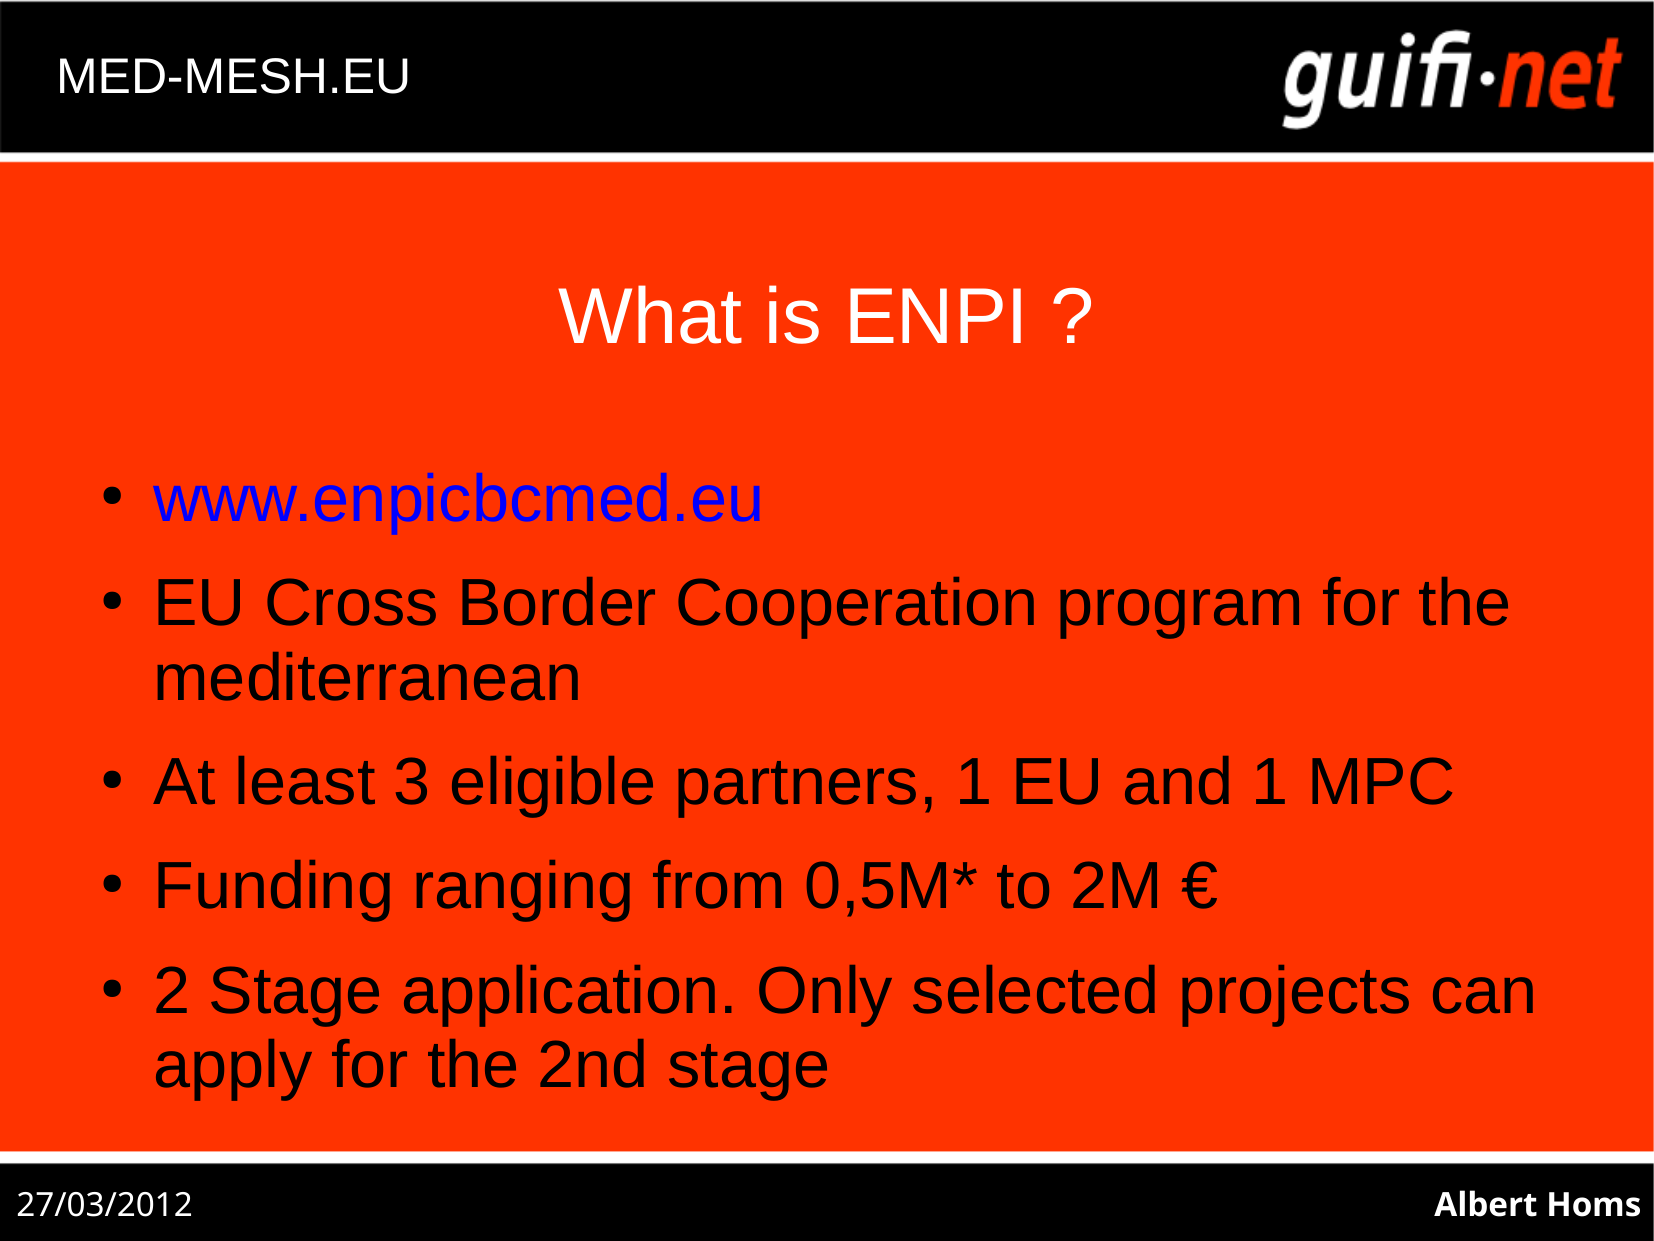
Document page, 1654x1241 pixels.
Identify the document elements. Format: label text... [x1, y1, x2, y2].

picture [0, 0, 1654, 1241]
picture [71, 1194, 80, 1214]
title What is ENPI ? [82, 212, 1571, 420]
list www.enpicbcmed.eu EU Cross Border Cooperation program for the mediterranean At least 3 eligible partners, 1 EU and 1 MPC Funding ranging from 0,5M* to 2M € 2 Stage application. Only selected projects can apply for the 2nd stage [82, 460, 1571, 1241]
